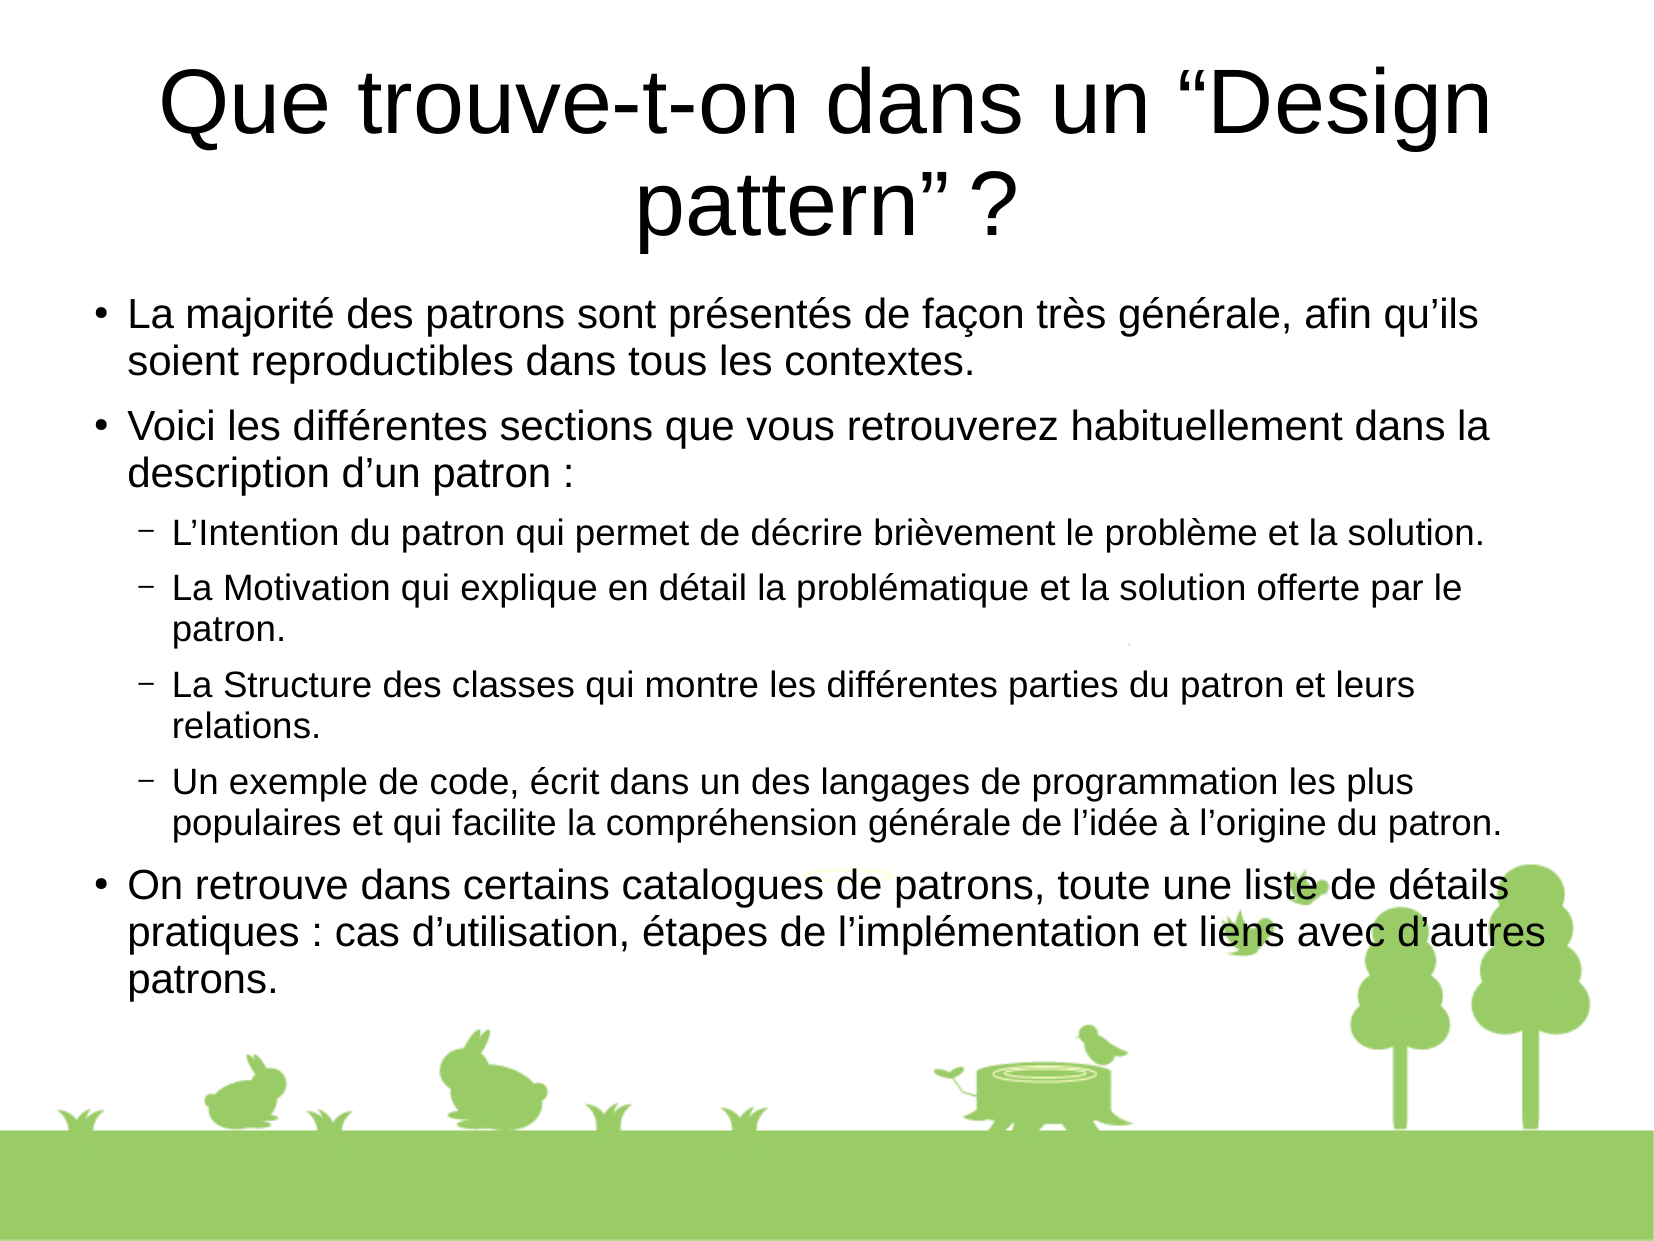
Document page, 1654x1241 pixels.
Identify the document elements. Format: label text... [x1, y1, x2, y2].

picture [0, 0, 1654, 1241]
list La majorité des patrons sont présentés de façon très générale, afin qu’ils soient reproductibles dans tous les contextes. Voici les différentes sections que vous retrouverez habituellement dans la description d’un patron : L’Intention du patron qui permet de décrire brièvement le problème et la solution. La Motivation qui explique en détail la problématique et la solution offerte par le patron. La Structure des classes qui montre les différentes parties du patron et leurs relations. Un exemple de code, écrit dans un des langages de programmation les plus populaires et qui facilite la compréhension générale de l’idée à l’origine du patron. On retrouve dans certains catalogues de patrons, toute une liste de détails pratiques : cas d’utilisation, étapes de l’implémentation et liens avec d’autres patrons. [82, 290, 1571, 1010]
title Que trouve-t-on dans un “Design pattern” ? [82, 49, 1571, 257]
